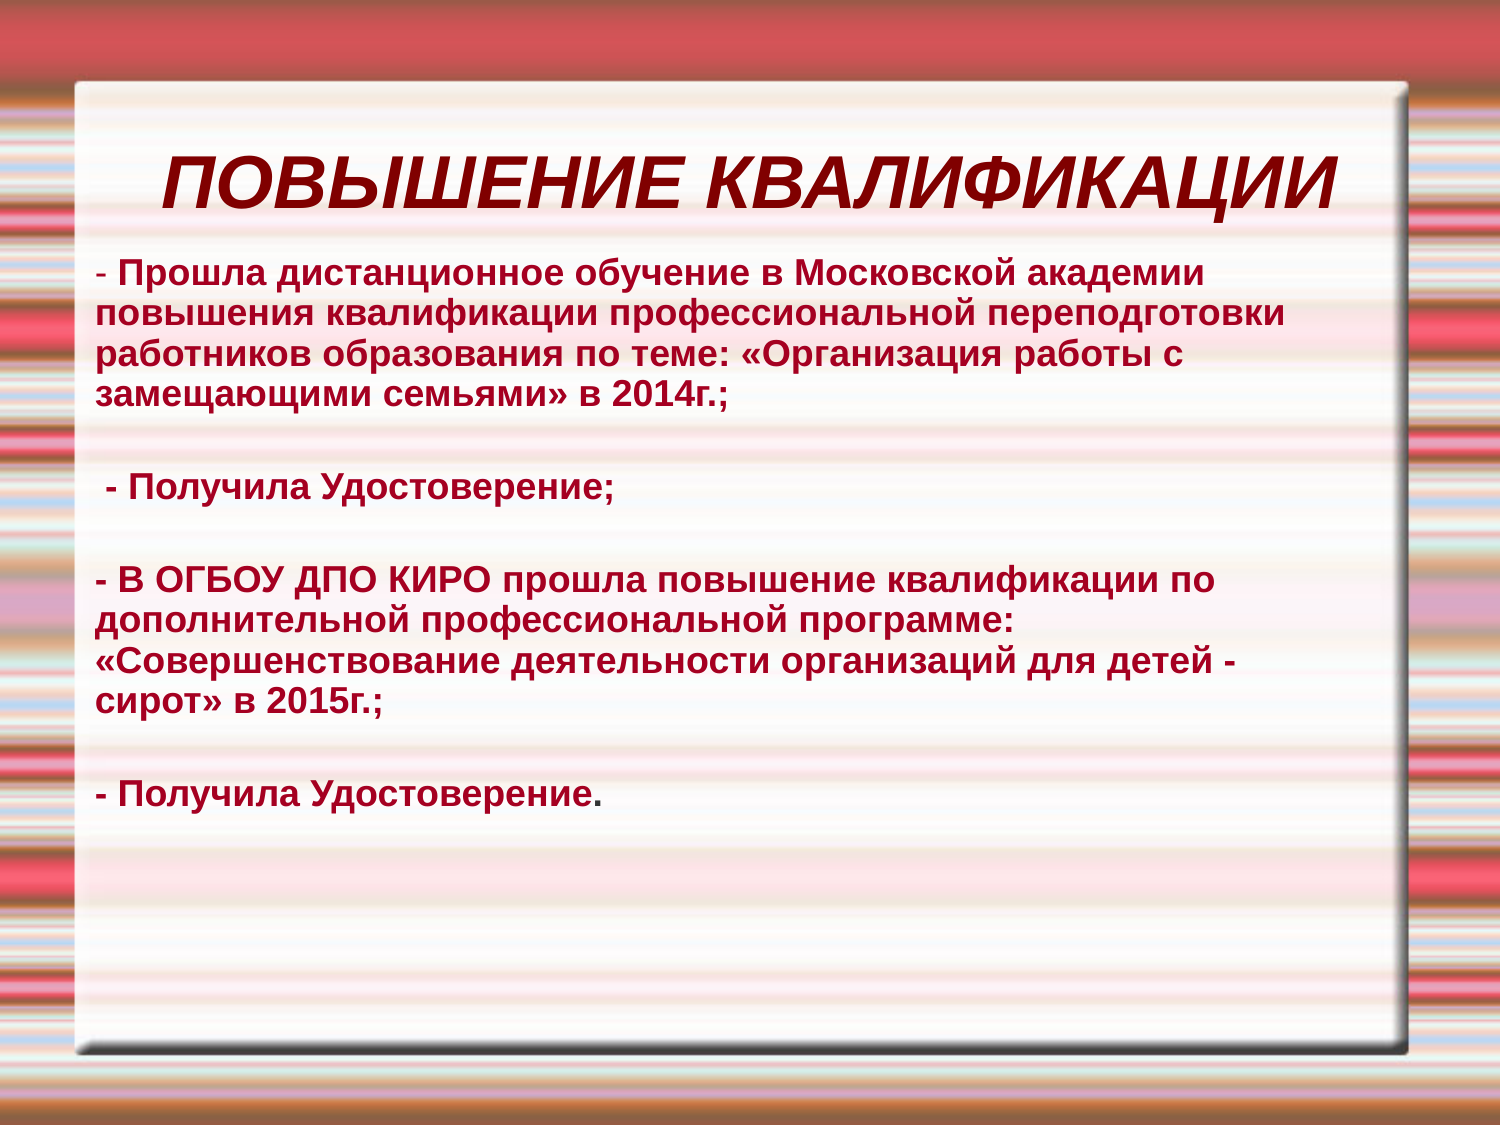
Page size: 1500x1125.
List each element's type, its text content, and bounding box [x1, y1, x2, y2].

title ПОВЫШЕНИЕ КВАЛИФИКАЦИИ [110, 85, 1390, 272]
picture [0, 0, 1500, 1125]
list - Прошла дистанционное обучение в Московской академии повышения квалификации профессиональной переподготовки работников образования по теме: «Организация работы с замещающими семьями» в 2014г.; - Получила Удостоверение; - В ОГБОУ ДПО КИРО прошла повышение квалификации по дополнительной профессиональной программе: «Совершенствование деятельности организаций для детей - сирот» в 2015г.; - Получила Удостоверение. [94, 248, 1347, 957]
